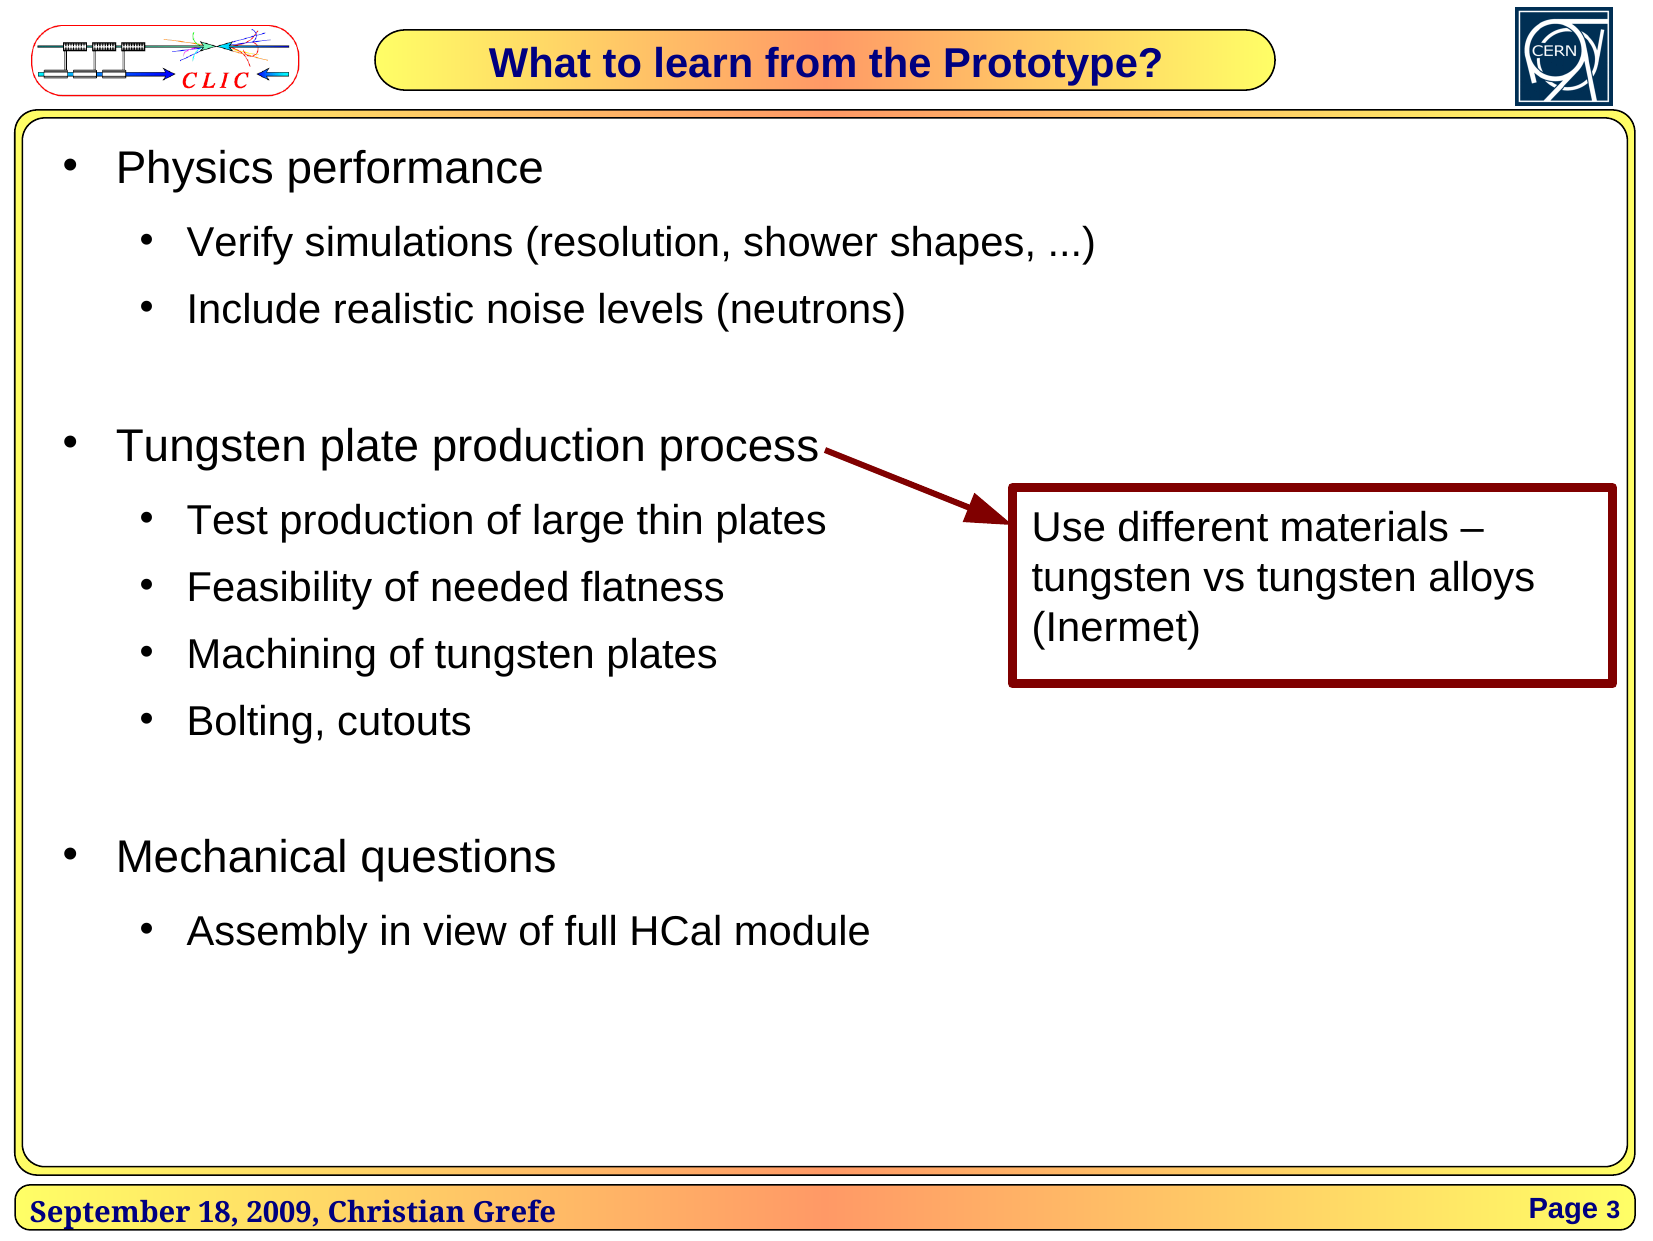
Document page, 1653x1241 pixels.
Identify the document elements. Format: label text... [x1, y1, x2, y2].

picture [1515, 7, 1613, 106]
text_box Use different materials – tungsten vs tungsten alloys (Inermet) [1012, 487, 1613, 684]
list Physics performance Verify simulations (resolution, shower shapes, ...) Include realistic noise levels (neutrons) Tungsten plate production process Test production of large thin plates Feasibility of needed flatness Machining of tungsten plates Bolting, cutouts Mechanical questions Assembly in view of full HCal module [45, 145, 1605, 1140]
picture [29, 22, 301, 98]
title What to learn from the Prototype? [376, 32, 1277, 96]
